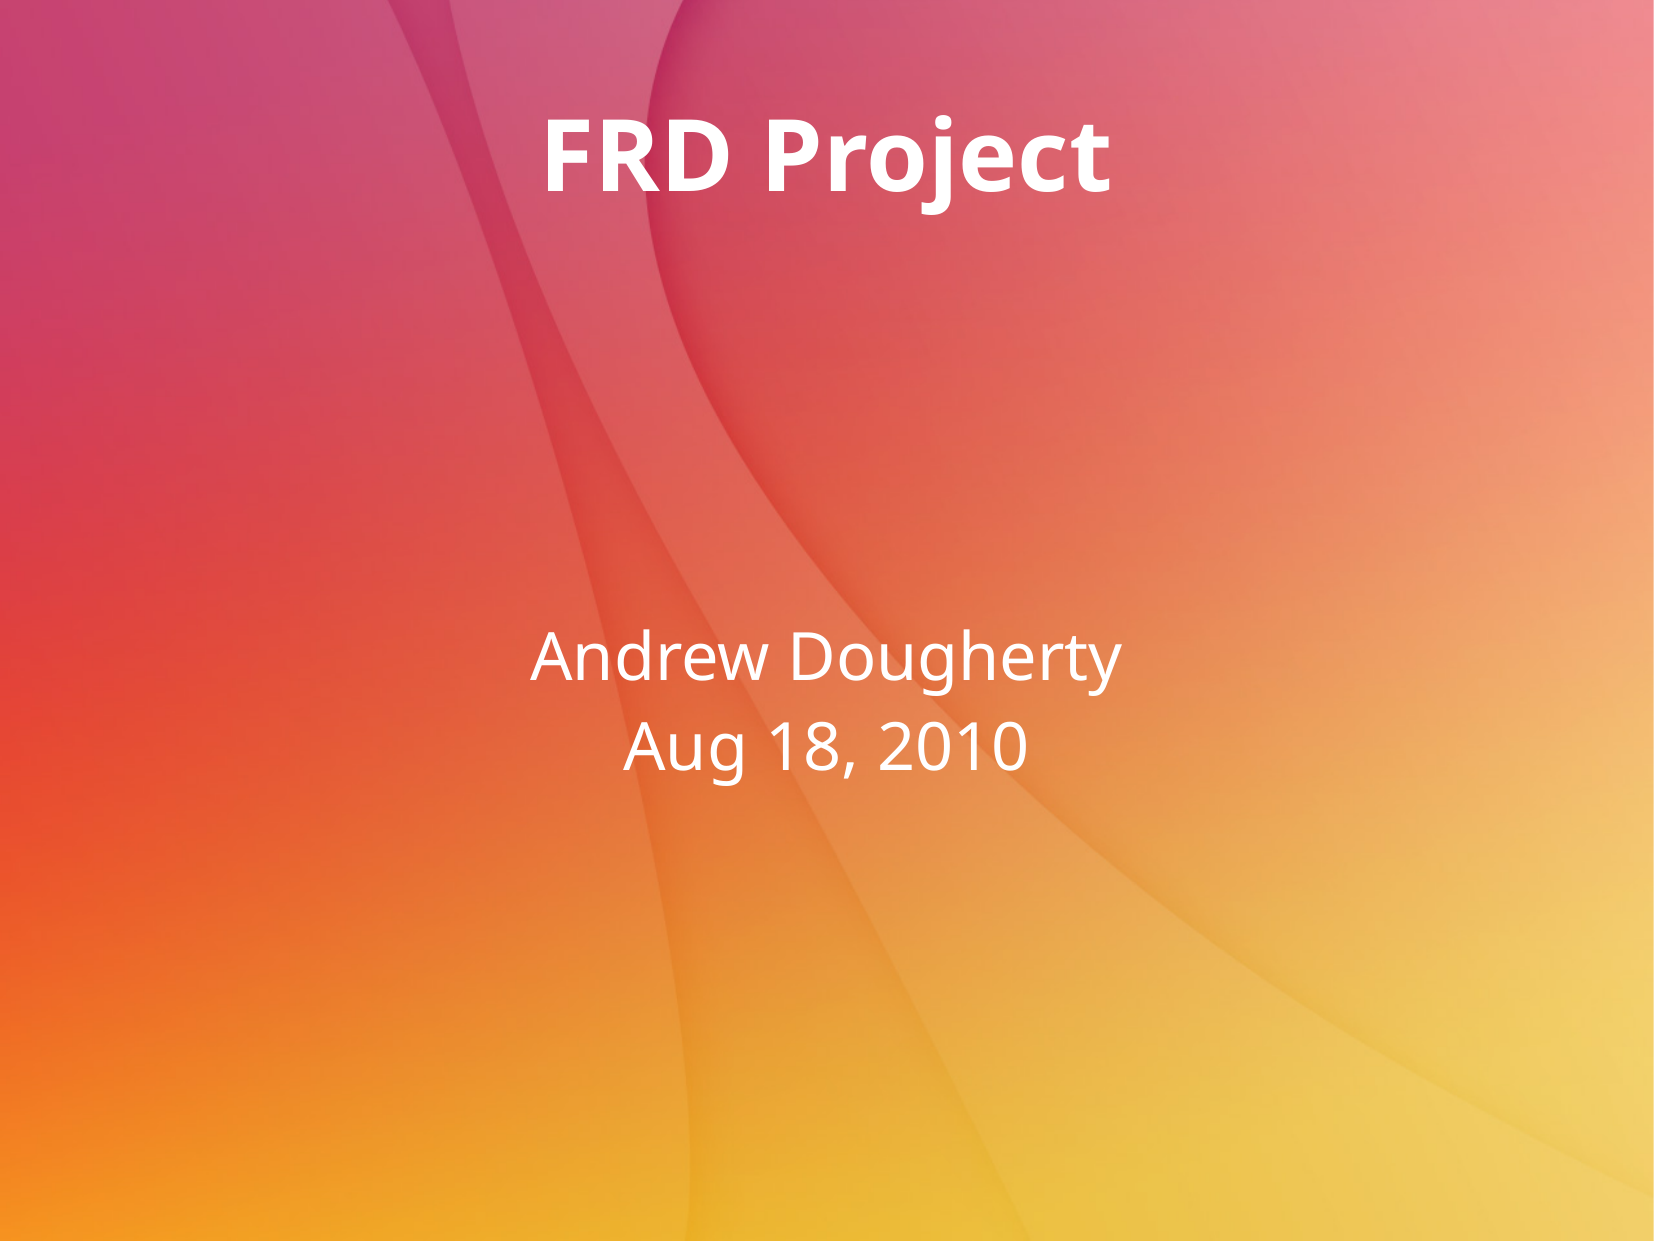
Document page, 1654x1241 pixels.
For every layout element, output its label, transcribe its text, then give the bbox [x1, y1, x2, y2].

picture [0, 0, 1654, 1241]
subtitle Andrew Dougherty Aug 18, 2010 [82, 297, 1571, 1102]
title FRD Project [82, 49, 1571, 257]
